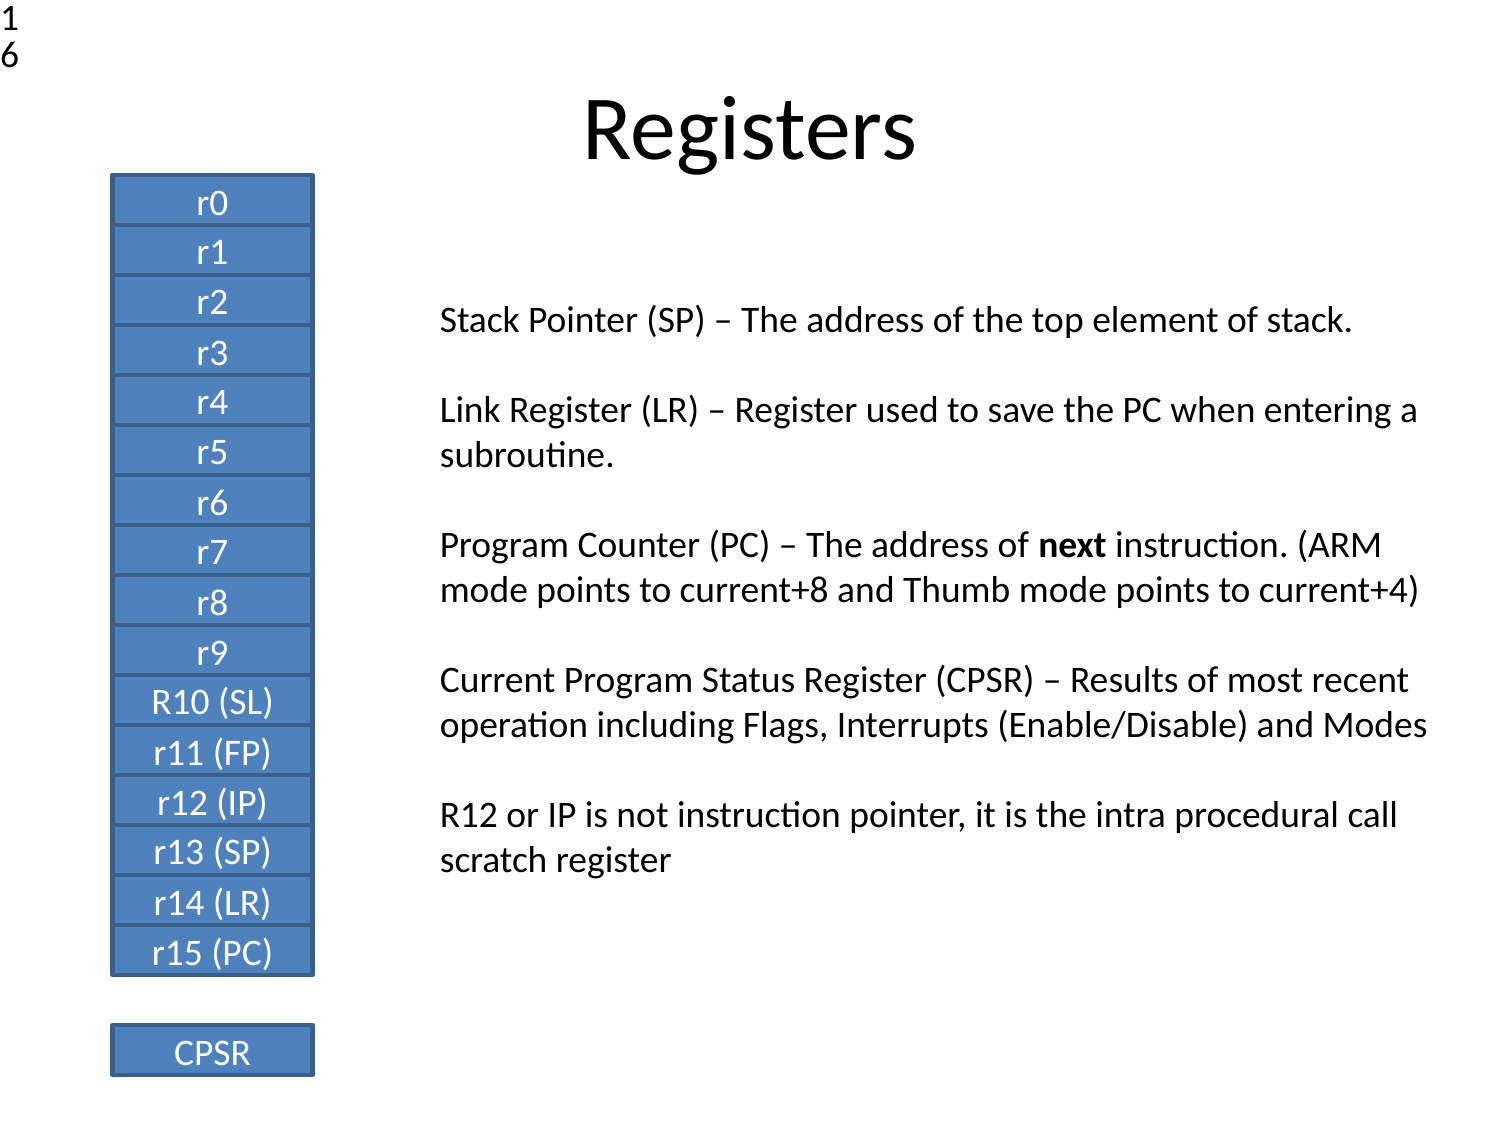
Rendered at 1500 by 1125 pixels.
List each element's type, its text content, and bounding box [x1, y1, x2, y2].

text_box r9 [112, 624, 313, 675]
text_box r13 (SP) [112, 825, 313, 875]
text_box r7 [112, 525, 313, 575]
text_box r12 (IP) [112, 774, 313, 825]
text_box r14 (LR) [112, 875, 313, 924]
text_box r4 [112, 375, 313, 425]
text_box r5 [112, 425, 313, 474]
text_box r2 [112, 275, 313, 324]
text_box r6 [112, 474, 313, 525]
text_box r3 [112, 324, 313, 375]
text_box r15 (PC) [112, 924, 313, 975]
text_box r8 [112, 575, 313, 624]
text_box R10 (SL) [112, 675, 313, 725]
text_box CPSR [112, 1025, 313, 1075]
title Registers [75, 45, 1425, 200]
text_box Stack Pointer (SP) – The address of the top element of stack. Link Register (LR) – Register used to save the PC when entering a subroutine. Program Counter (PC) – The address of next instruction. (ARM mode points to current+8 and Thumb mode points to current+4) Current Program Status Register (CPSR) – Results of most recent operation including Flags, Interrupts (Enable/Disable) and Modes R12 or IP is not instruction pointer, it is the intra procedural call scratch register [424, 287, 1475, 933]
text_box r1 [112, 224, 313, 275]
text_box r0 [112, 174, 313, 224]
text_box r11 (FP) [112, 725, 313, 774]
